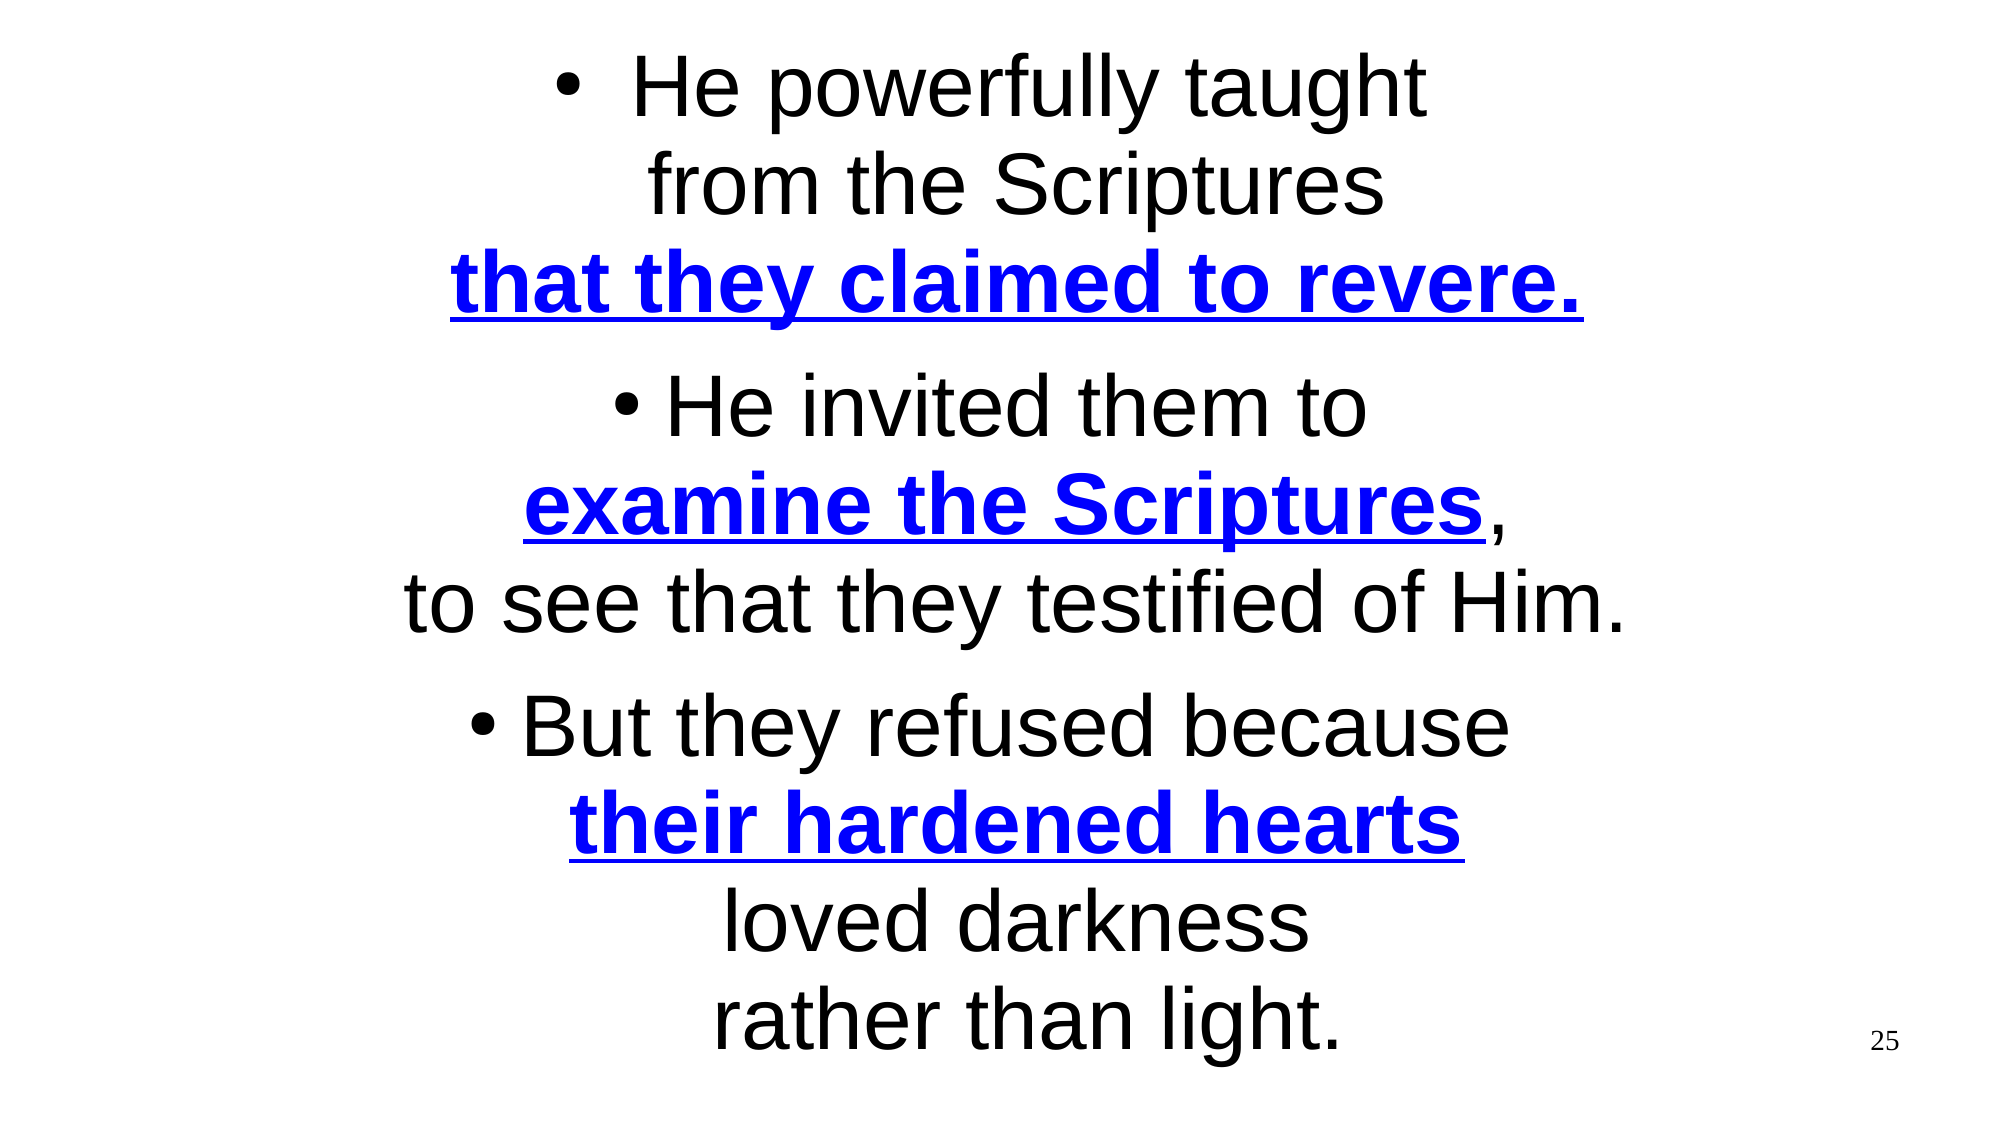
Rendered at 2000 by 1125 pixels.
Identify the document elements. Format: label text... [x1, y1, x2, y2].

list He powerfully taught from the Scriptures that they claimed to revere. He invited them to examine the Scriptures, to see that they testified of Him. But they refused because their hardened hearts loved darkness rather than light. [37, 37, 1951, 1088]
